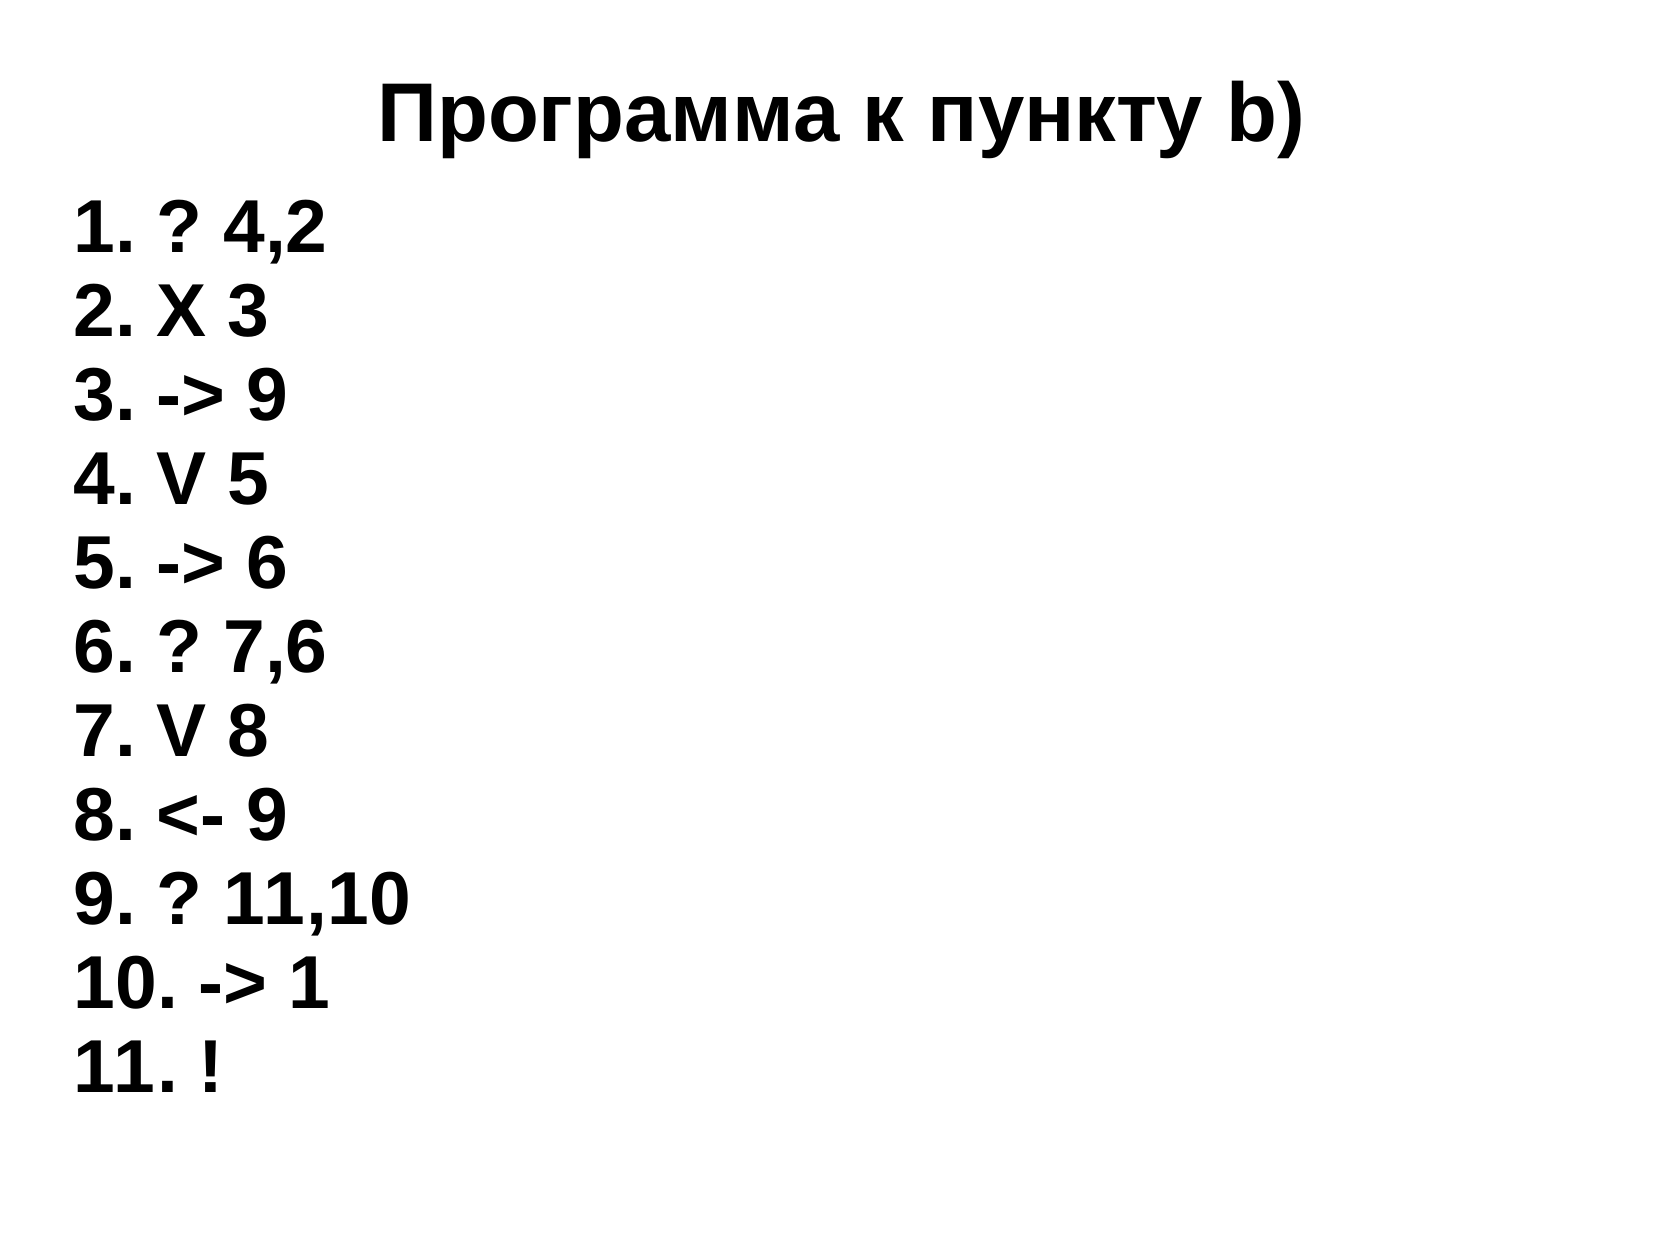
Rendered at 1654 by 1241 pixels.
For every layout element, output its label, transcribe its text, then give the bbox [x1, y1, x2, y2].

text_box 1. ? 4,2 2. X 3 3. -> 9 4. V 5 5. -> 6 6. ? 7,6 7. V 8 8. <- 9 9. ? 11,10 10. -> 1 11. ! [59, 177, 1565, 1116]
text_box Программа к пункту b) [118, 59, 1565, 167]
